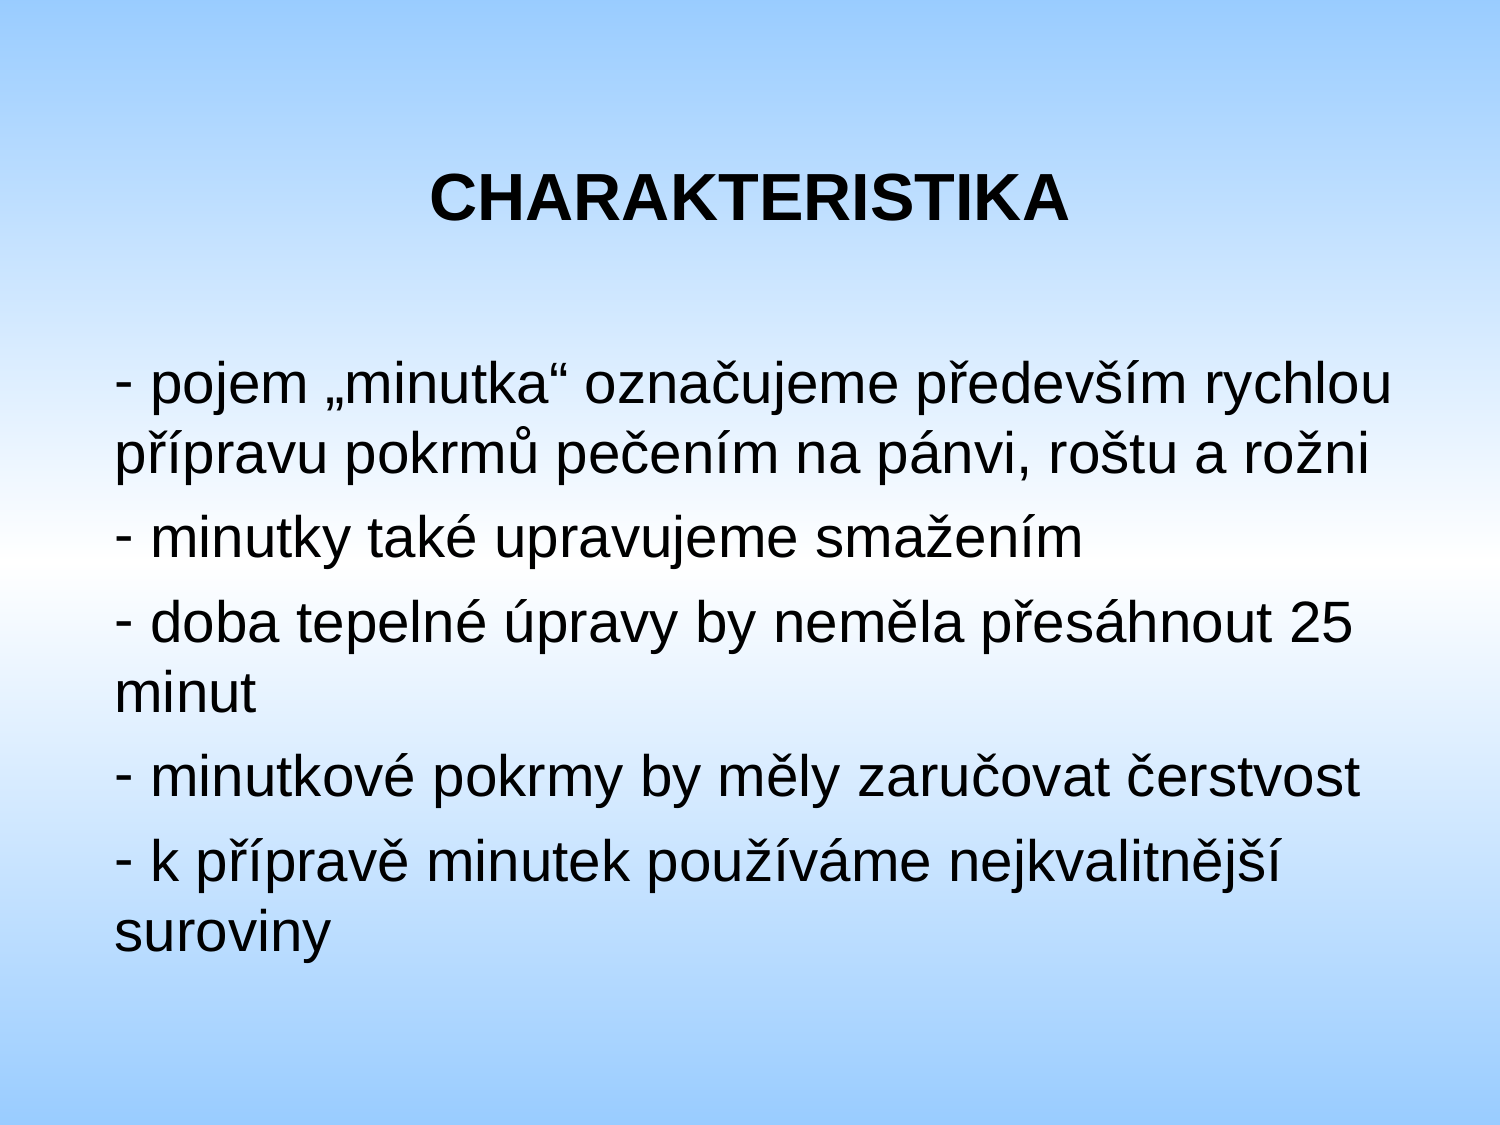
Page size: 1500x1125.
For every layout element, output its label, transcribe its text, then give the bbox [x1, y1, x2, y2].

subtitle pojem „minutka“ označujeme především rychlou přípravu pokrmů pečením na pánvi, roštu a rožni minutky také upravujeme smažením doba tepelné úpravy by neměla přesáhnout 25 minut minutkové pokrmy by měly zaručovat čerstvost k přípravě minutek používáme nejkvalitnější suroviny [99, 337, 1413, 1125]
title CHARAKTERISTIKA [112, 99, 1388, 288]
